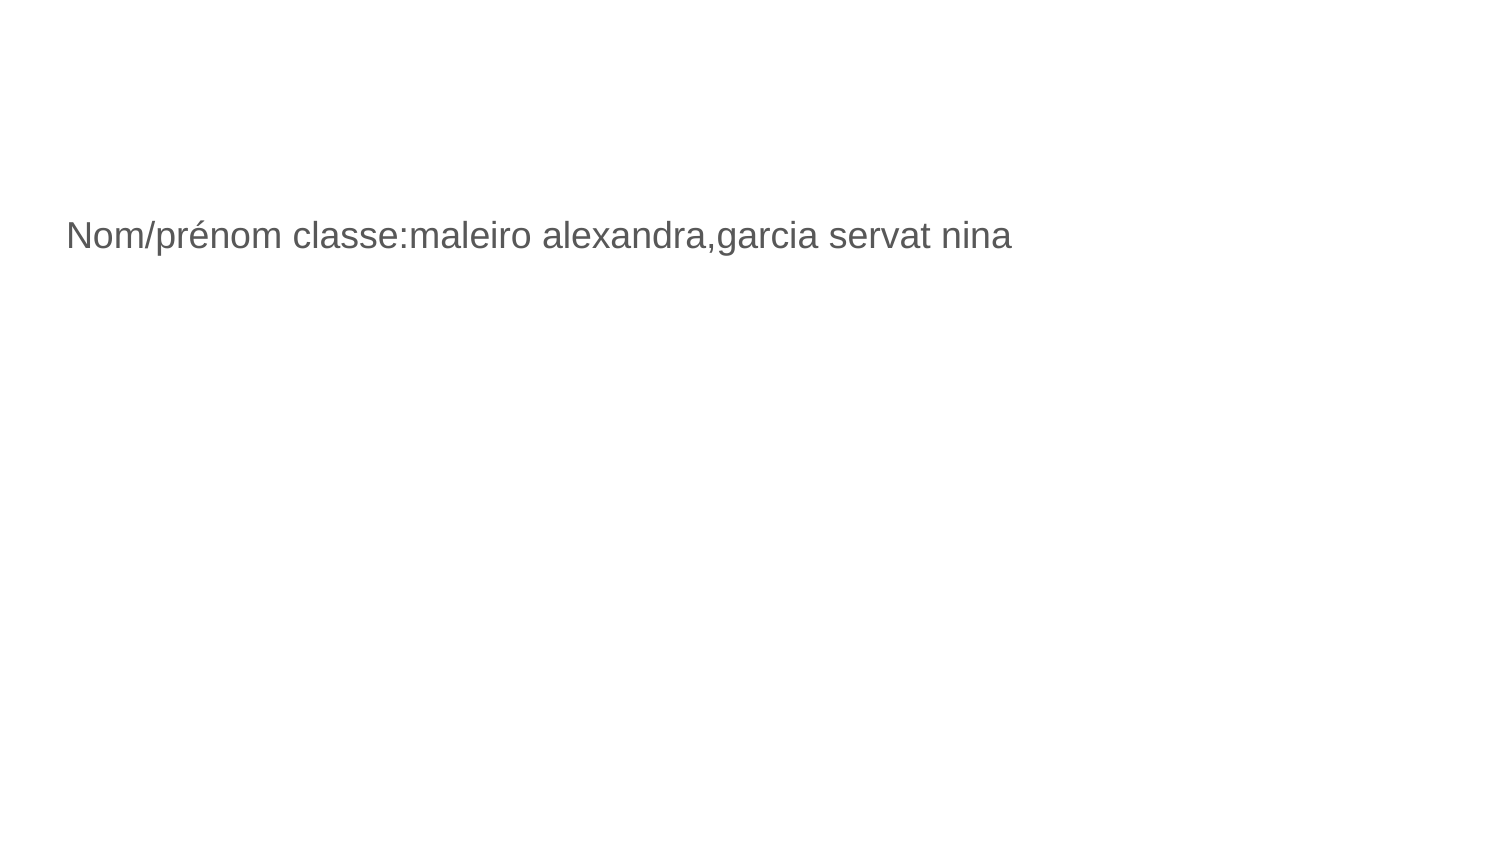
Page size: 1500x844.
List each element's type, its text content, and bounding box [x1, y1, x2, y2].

list Nom/prénom classe:maleiro alexandra,garcia servat nina [51, 189, 1449, 750]
